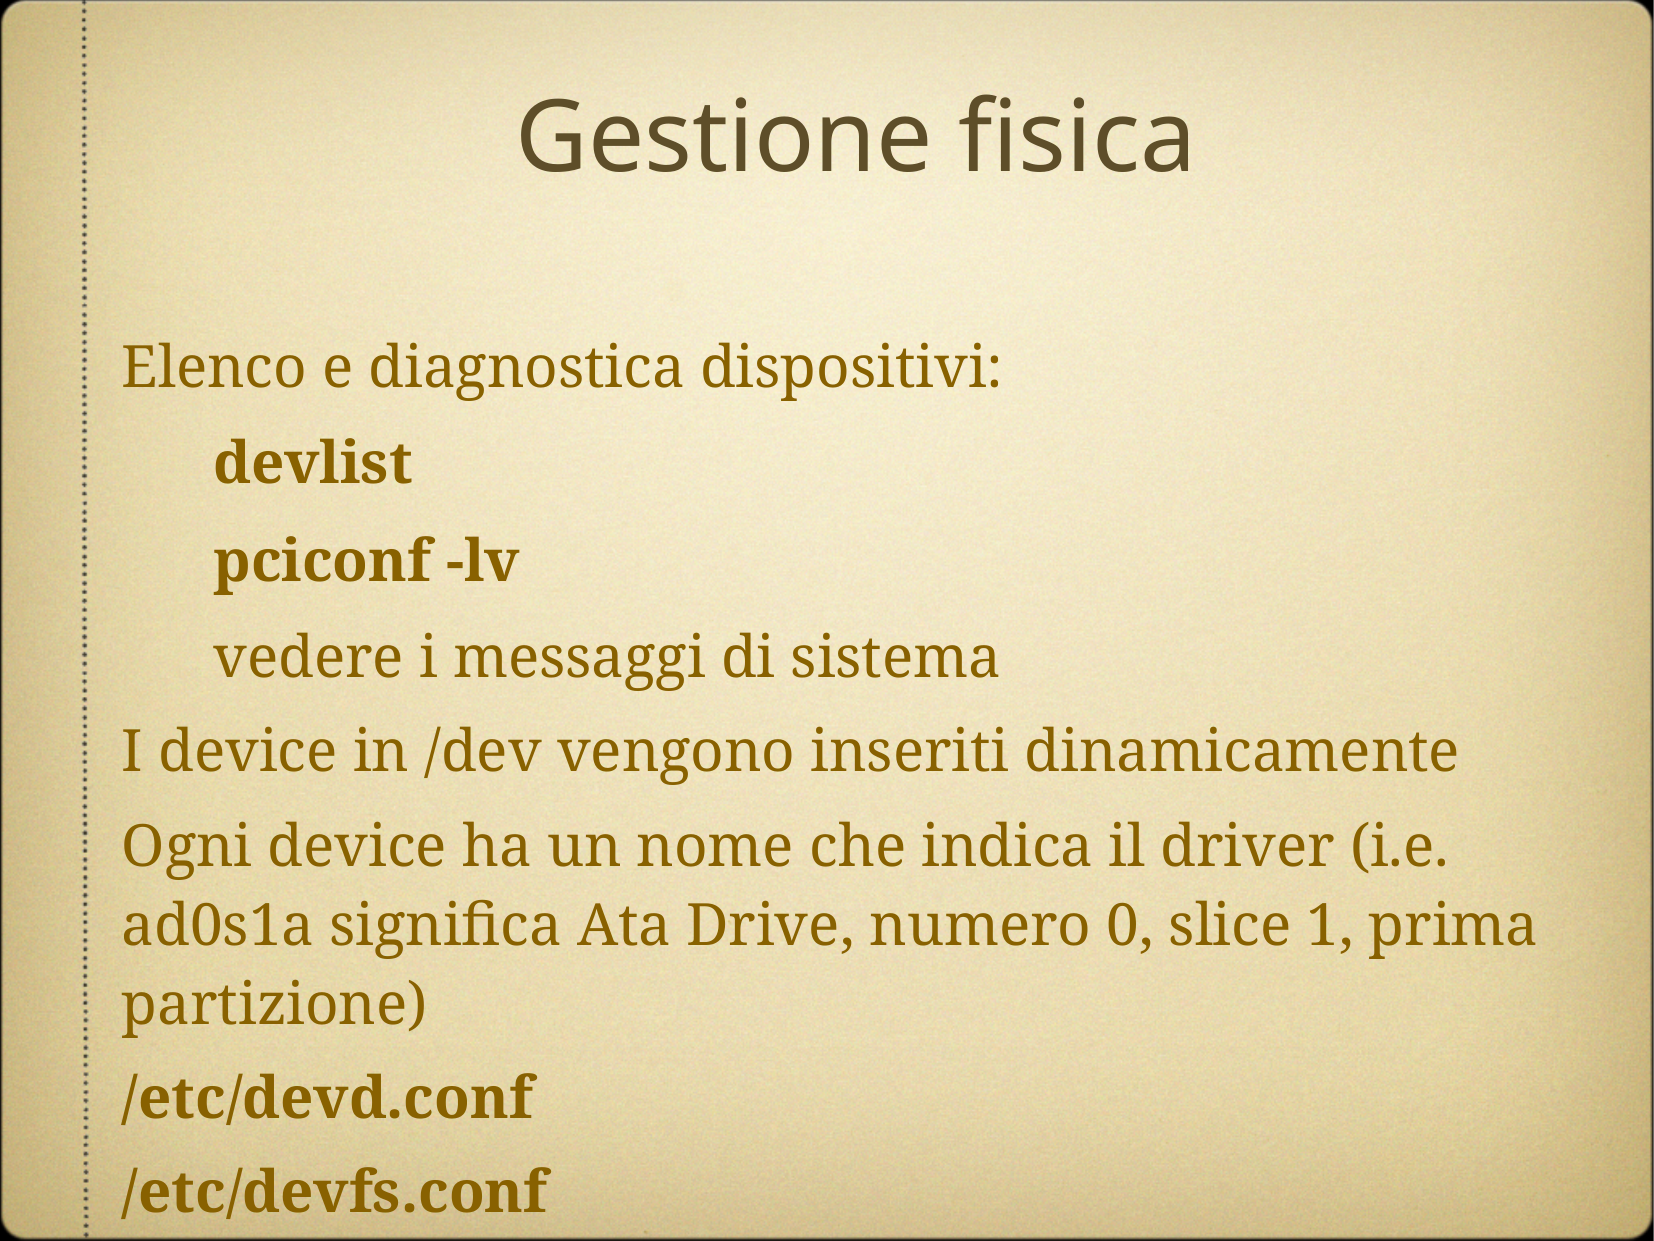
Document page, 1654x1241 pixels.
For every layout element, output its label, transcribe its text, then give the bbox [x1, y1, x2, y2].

list Elenco e diagnostica dispositivi: devlist pciconf -lv vedere i messaggi di sistema I device in /dev vengono inseriti dinamicamente Ogni device ha un nome che indica il driver (i.e. ad0s1a significa Ata Drive, numero 0, slice 1, prima partizione) /etc/devd.conf /etc/devfs.conf [121, 324, 1612, 1173]
title Gestione fisica [118, 0, 1595, 265]
picture [0, 0, 1654, 1241]
